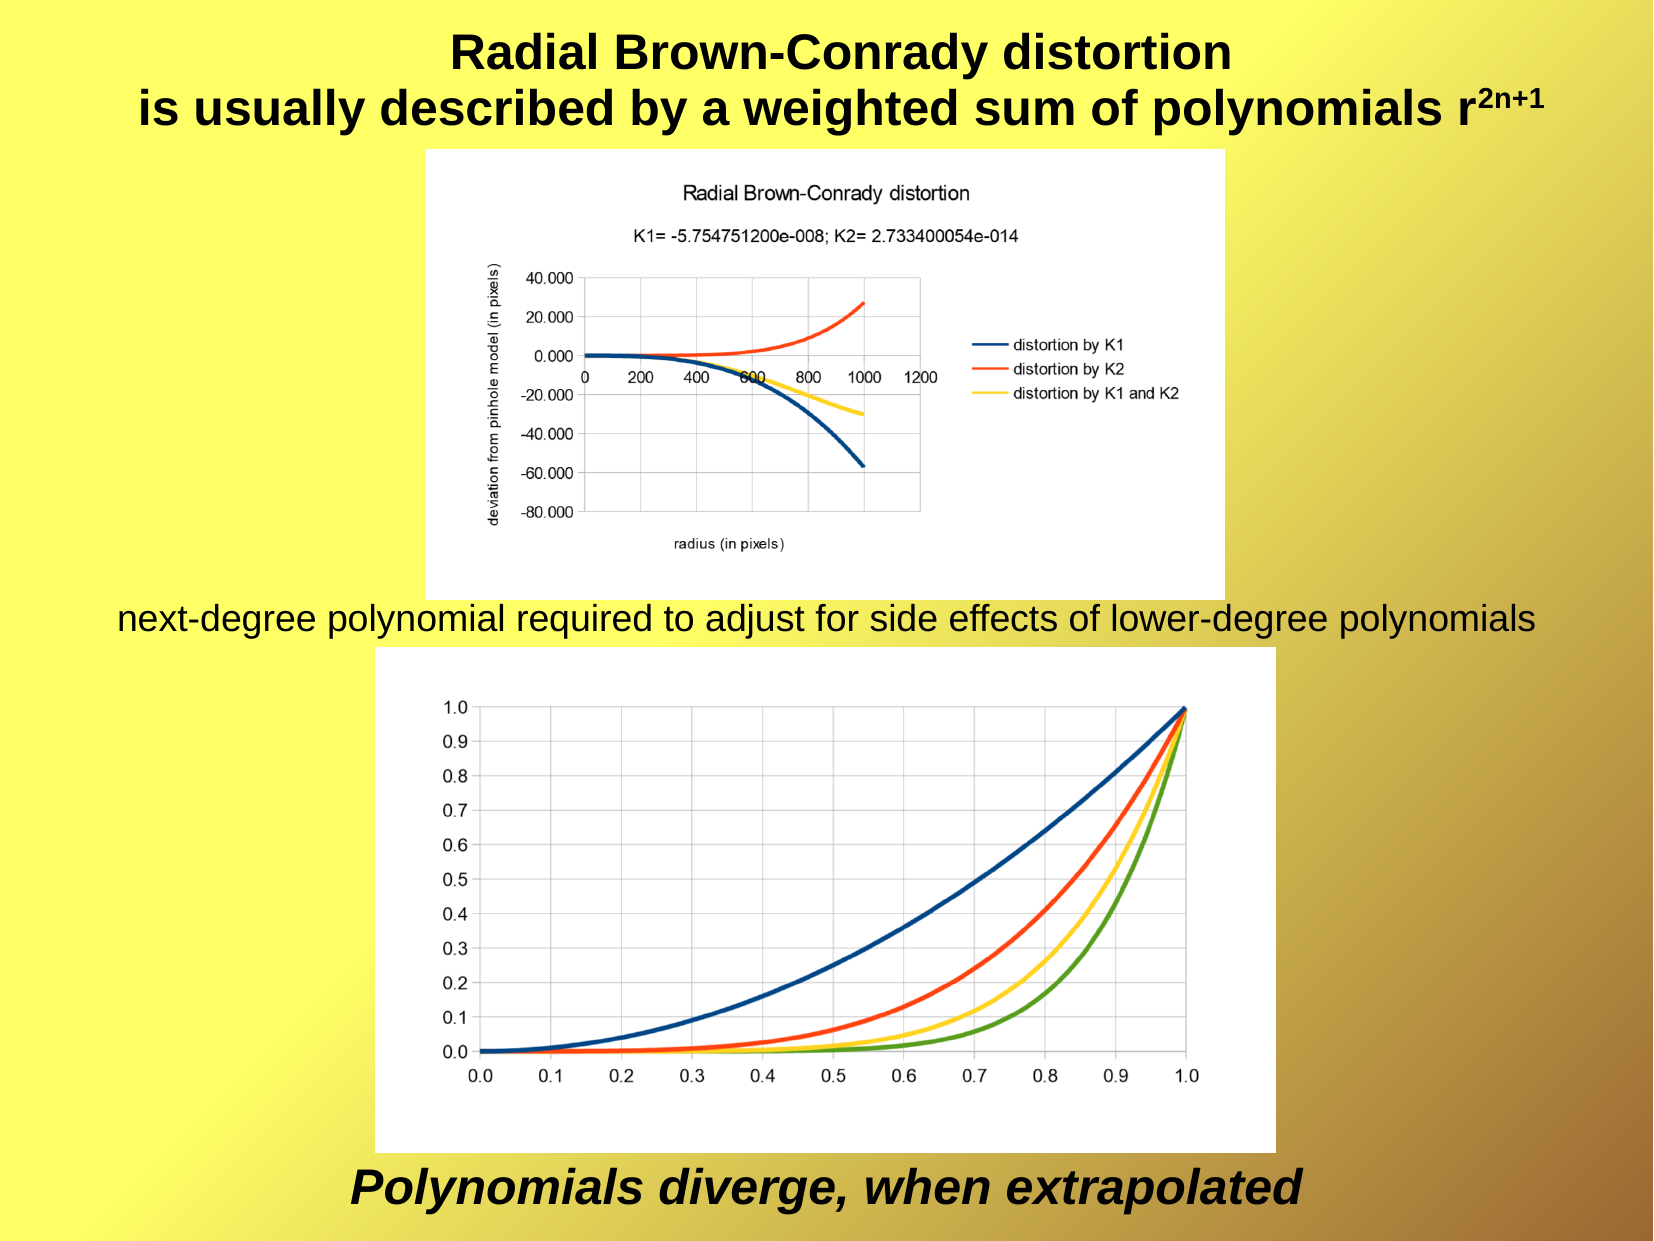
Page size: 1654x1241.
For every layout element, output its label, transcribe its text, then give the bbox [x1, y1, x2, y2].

text_box Polynomials diverge, when extrapolated [177, 1151, 1477, 1224]
text_box next-degree polynomial required to adjust for side effects of lower-degree polynomials [29, 590, 1625, 648]
picture [375, 648, 1276, 1151]
picture [426, 149, 1225, 590]
text_box Radial Brown-Conrady distortion is usually described by a weighted sum of polynomials r2n+1 [88, 16, 1595, 148]
